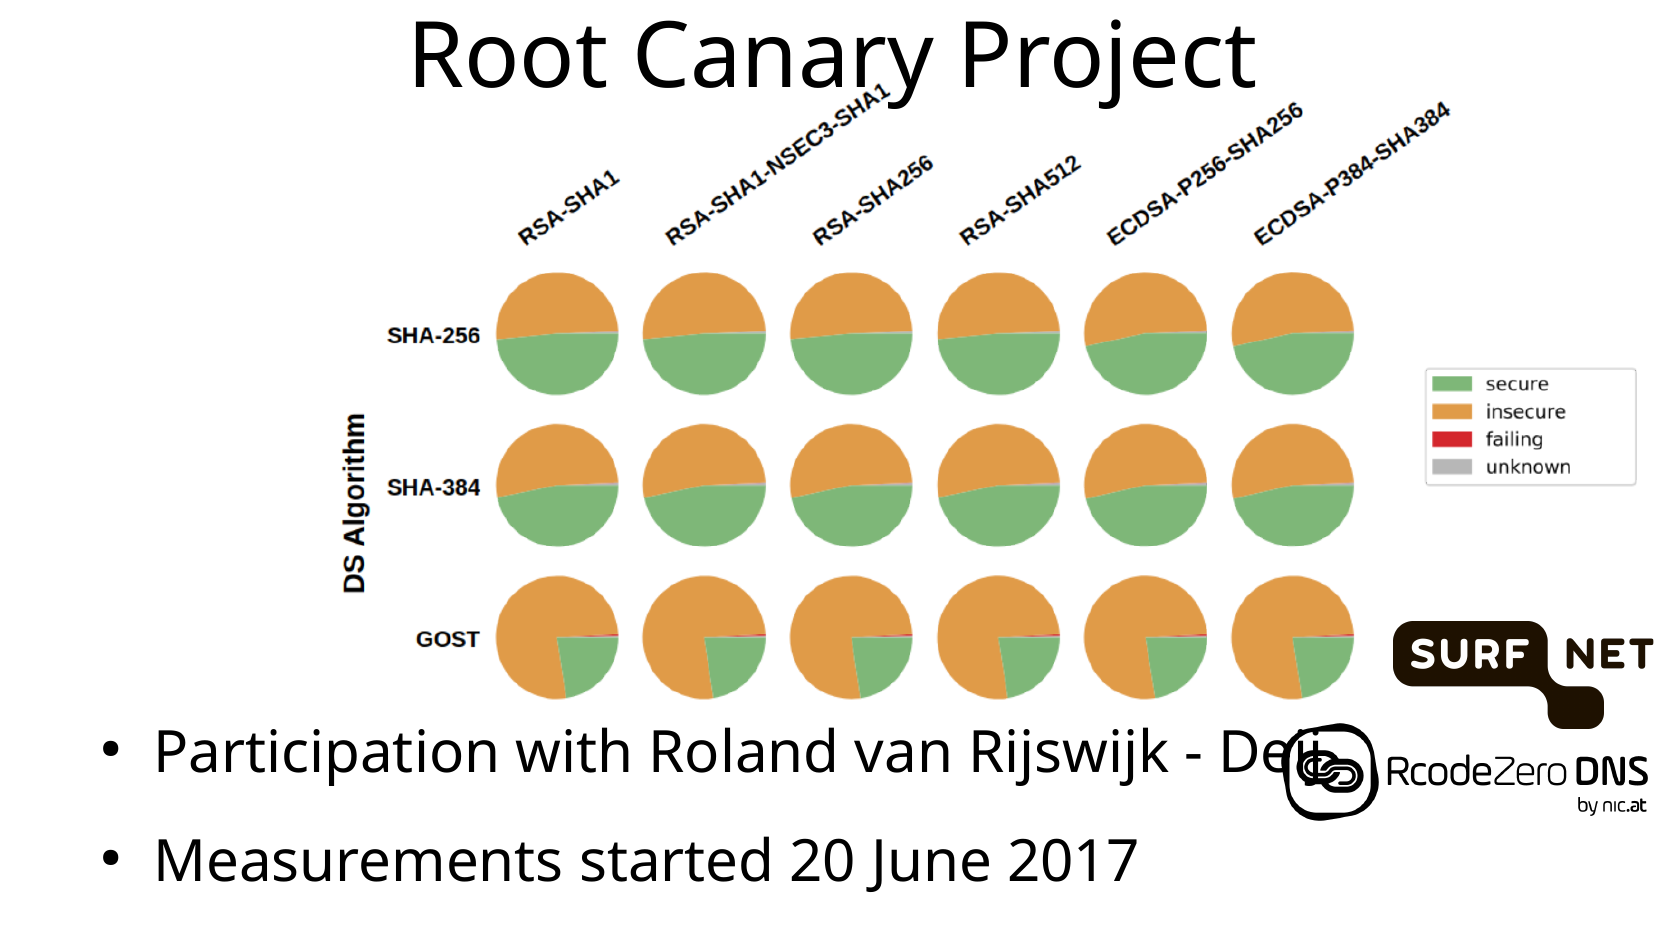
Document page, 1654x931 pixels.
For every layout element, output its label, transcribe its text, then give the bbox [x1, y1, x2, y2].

list Participation with Roland van Rijswijk - Deij Measurements started 20 June 2017 [82, 359, 1571, 899]
title Root Canary Project [88, 8, 1577, 221]
picture [307, 59, 1654, 821]
